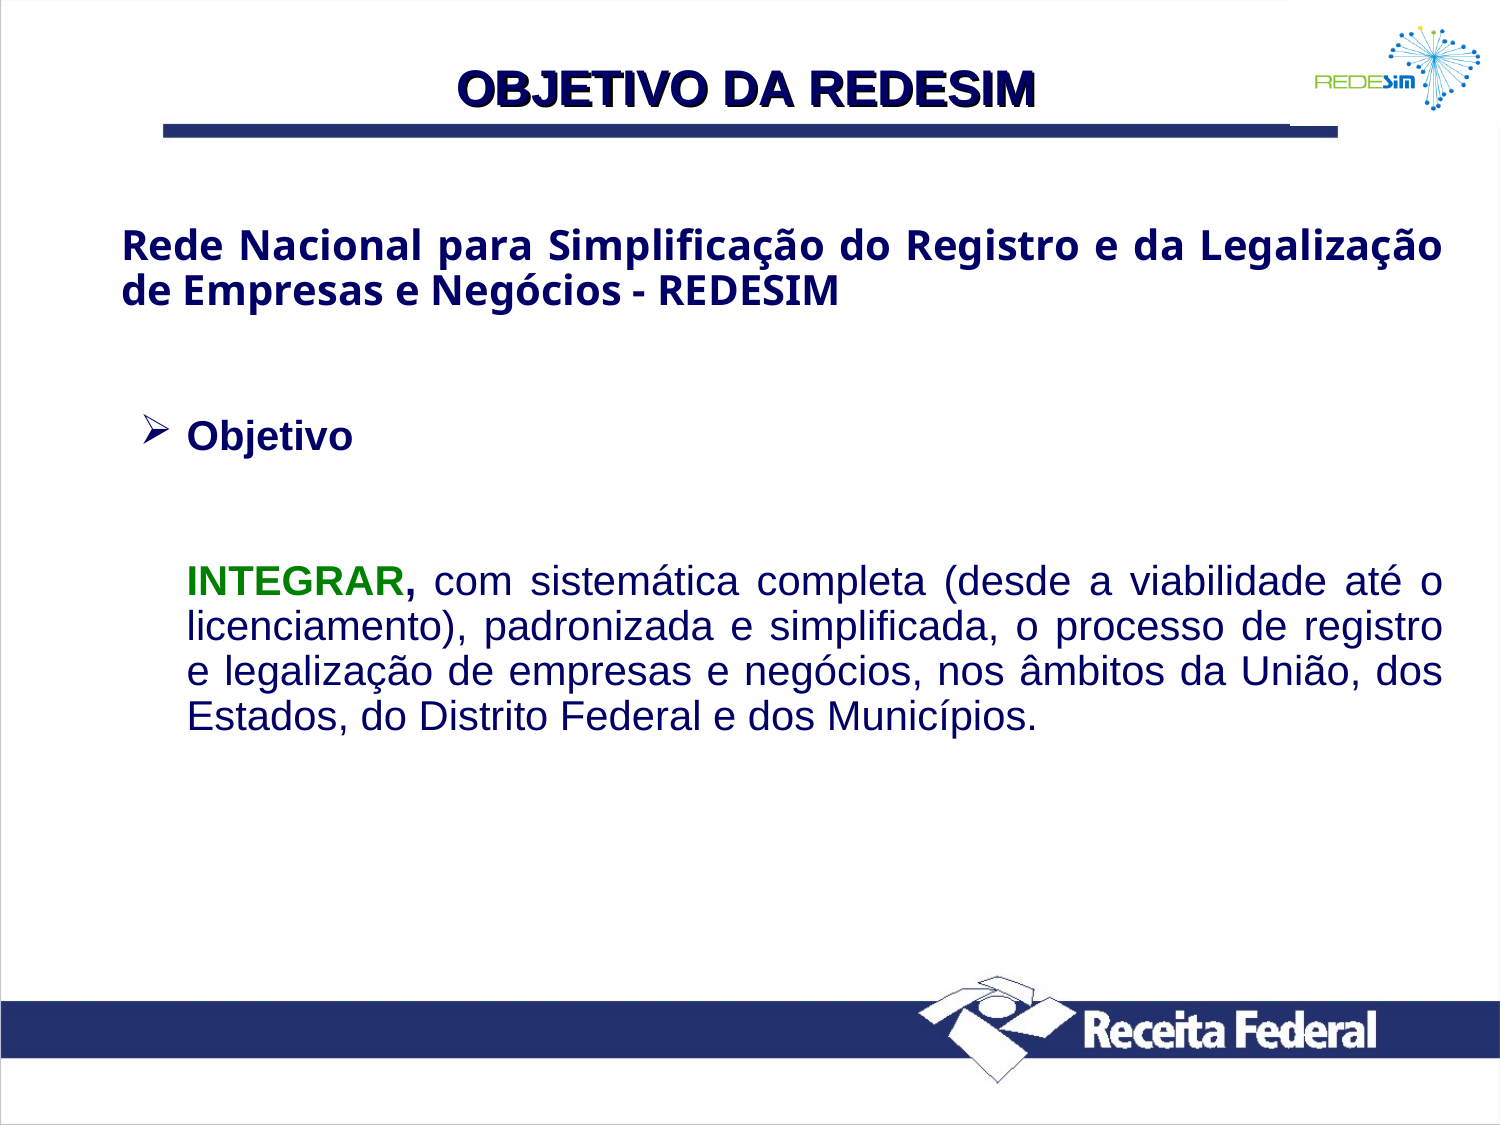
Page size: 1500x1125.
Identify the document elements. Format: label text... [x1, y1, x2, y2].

list Rede Nacional para Simplificação do Registro e da Legalização de Empresas e Negócios - REDESIM Objetivo INTEGRAR, com sistemática completa (desde a viabilidade até o licenciamento), padronizada e simplificada, o processo de registro e legalização de empresas e negócios, nos âmbitos da União, dos Estados, do Distrito Federal e dos Municípios. [50, 160, 1459, 1036]
picture [0, 0, 1500, 1125]
title OBJETIVO DA REDESIM [53, 47, 1454, 160]
